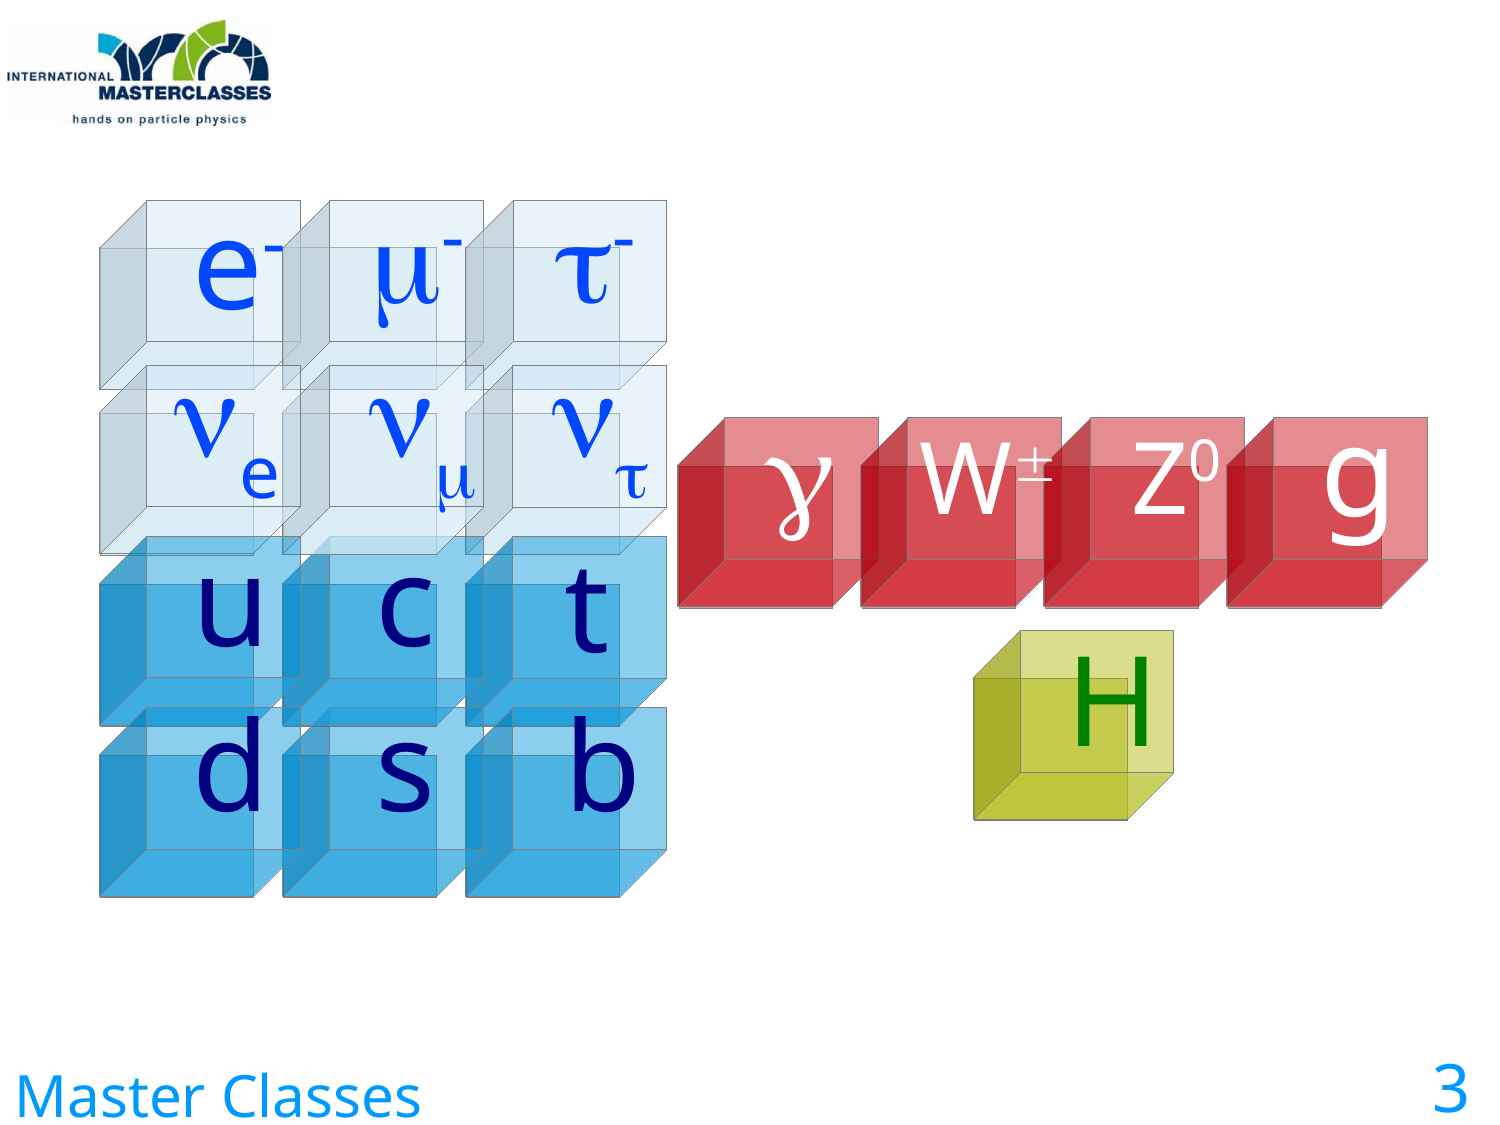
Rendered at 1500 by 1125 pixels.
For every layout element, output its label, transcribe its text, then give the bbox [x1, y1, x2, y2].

text_box γ [750, 383, 851, 549]
text_box b [549, 679, 639, 844]
text_box c [361, 513, 446, 679]
text_box g [1305, 383, 1399, 549]
text_box [654, 200, 667, 341]
text_box [1150, 630, 1174, 772]
text_box W [904, 407, 1080, 543]
text_box μ- [354, 171, 482, 324]
text_box ντ [537, 324, 665, 521]
text_box [677, 417, 1428, 609]
text_box [617, 536, 667, 678]
text_box u [177, 513, 268, 679]
text_box νμ [354, 324, 491, 521]
text_box [99, 200, 667, 898]
text_box [973, 630, 1128, 821]
text_box [99, 200, 177, 390]
text_box s [360, 679, 438, 844]
text_box H [1051, 614, 1150, 779]
text_box e- [177, 177, 290, 342]
text_box t [549, 519, 617, 685]
text_box τ- [543, 171, 654, 324]
text_box [482, 200, 543, 364]
text_box d [177, 679, 267, 844]
text_box Z0 [1116, 407, 1230, 543]
picture [2, 10, 280, 130]
text_box νe [159, 324, 288, 521]
